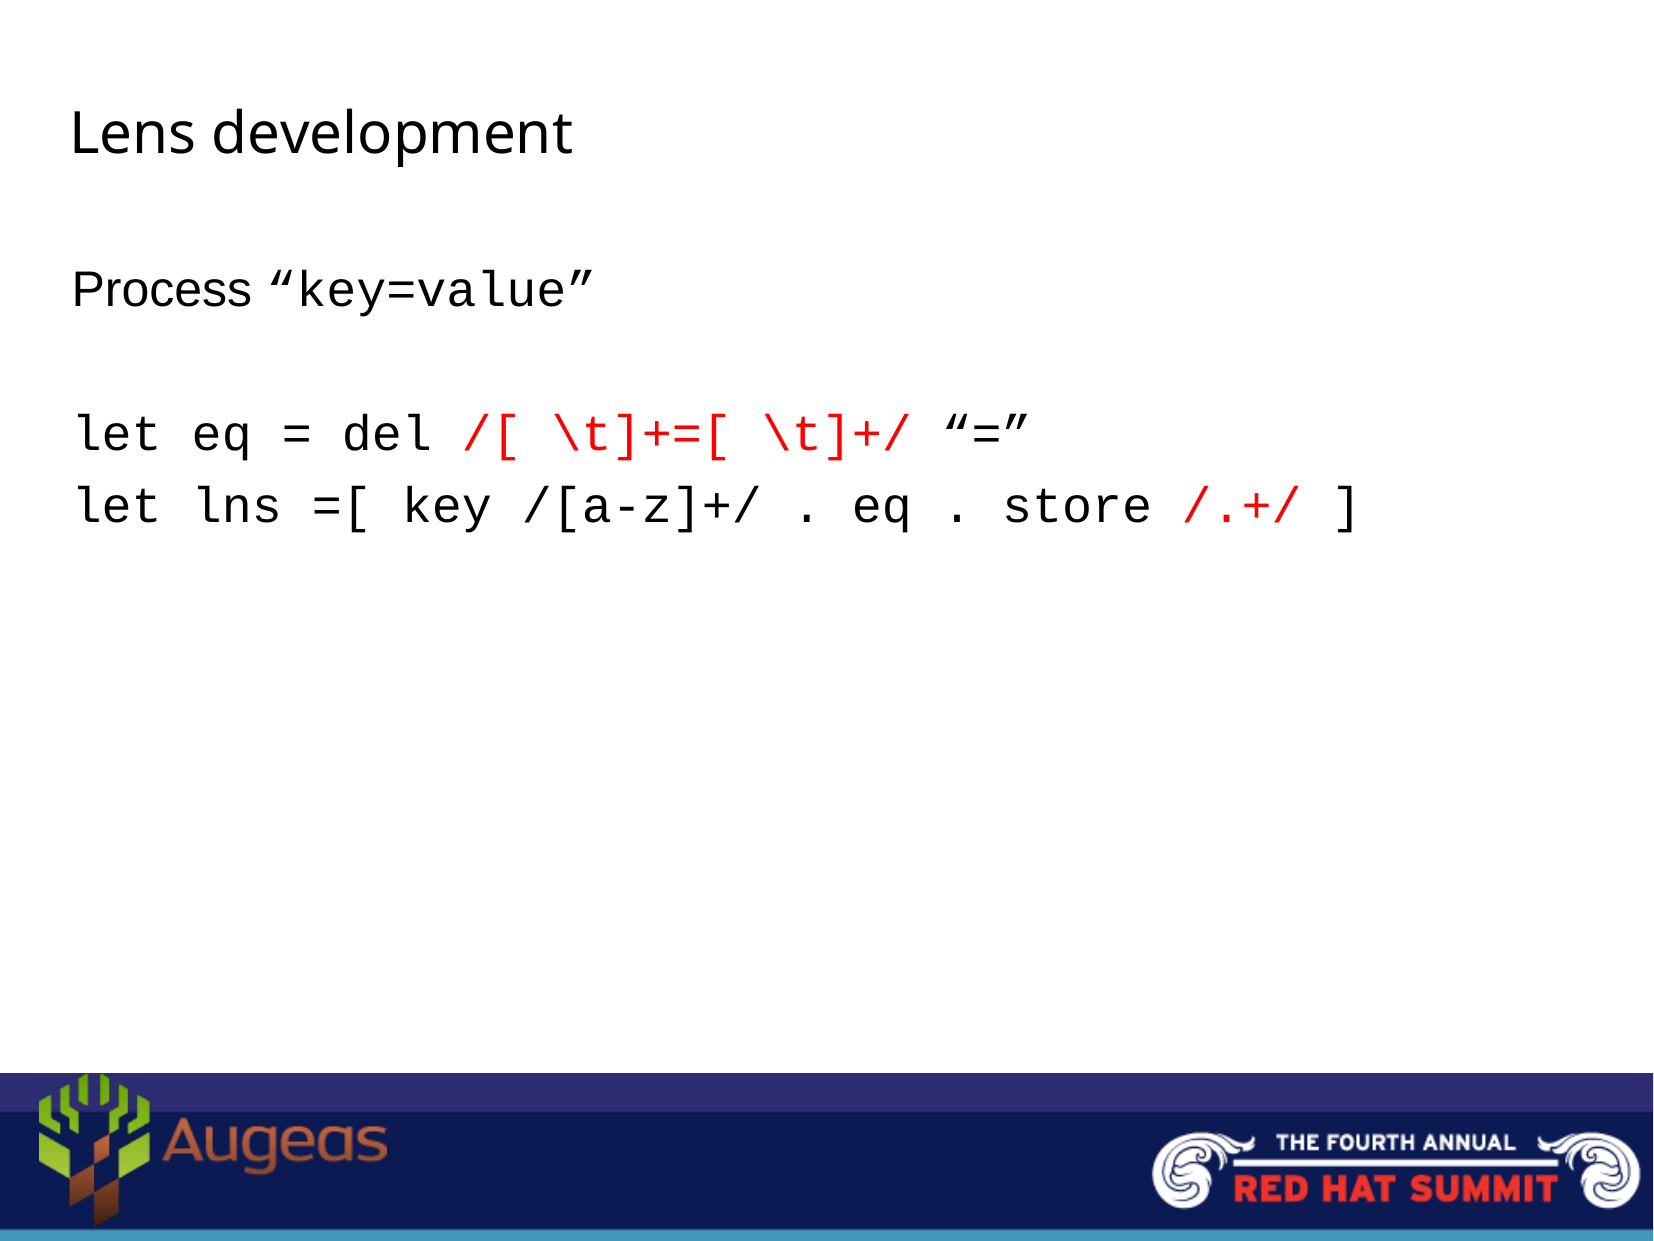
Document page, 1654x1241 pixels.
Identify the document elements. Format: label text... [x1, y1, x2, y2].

list Process “key=value” let eq = del /[ \t]+=[ \t]+/ “=” let lns =[ key /[a-z]+/ . eq . store /.+/ ] [71, 188, 1495, 1097]
title Lens development [69, 71, 1501, 190]
picture [0, 1073, 1654, 1241]
